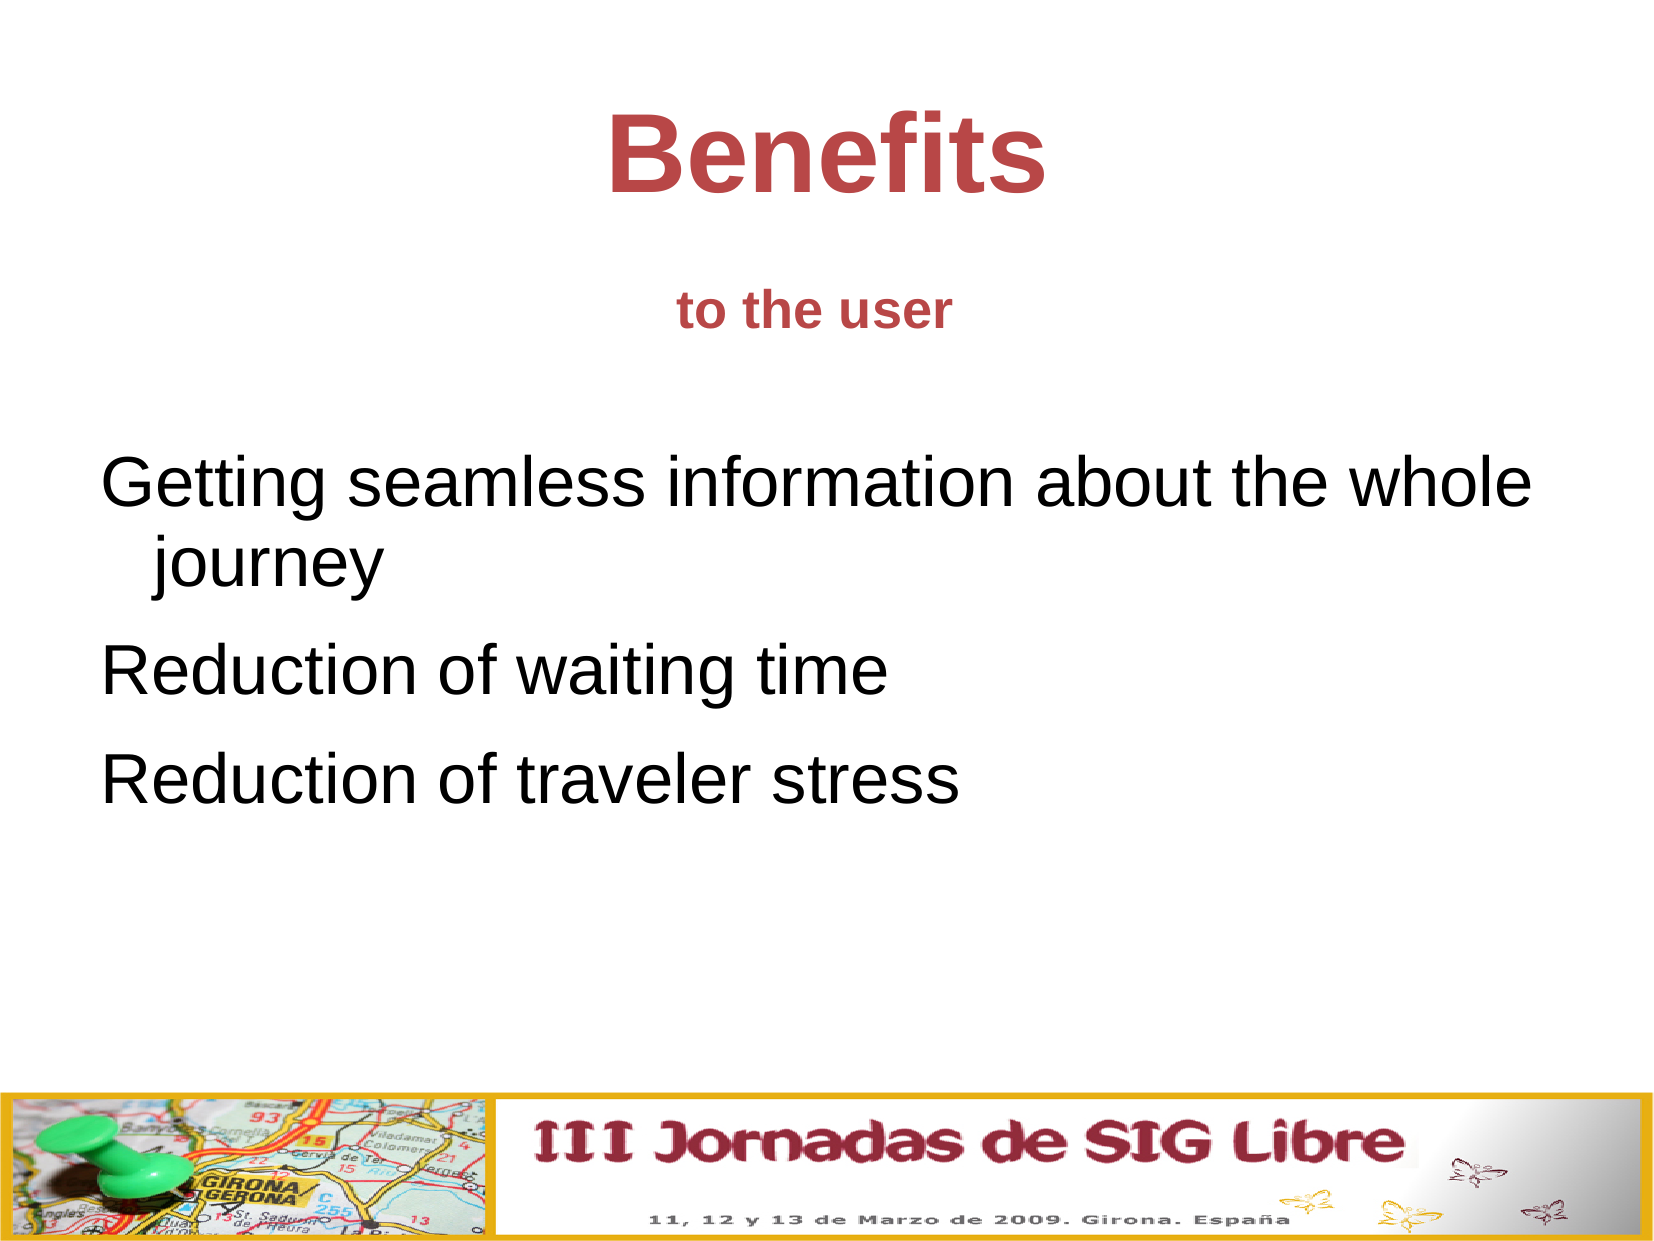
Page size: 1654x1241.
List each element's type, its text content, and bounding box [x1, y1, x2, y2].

text_box to the user [661, 271, 969, 369]
title Benefits [82, 49, 1571, 257]
list Getting seamless information about the whole journey Reduction of waiting time Reduction of traveler stress [82, 442, 1571, 1047]
picture [0, 1092, 1654, 1241]
